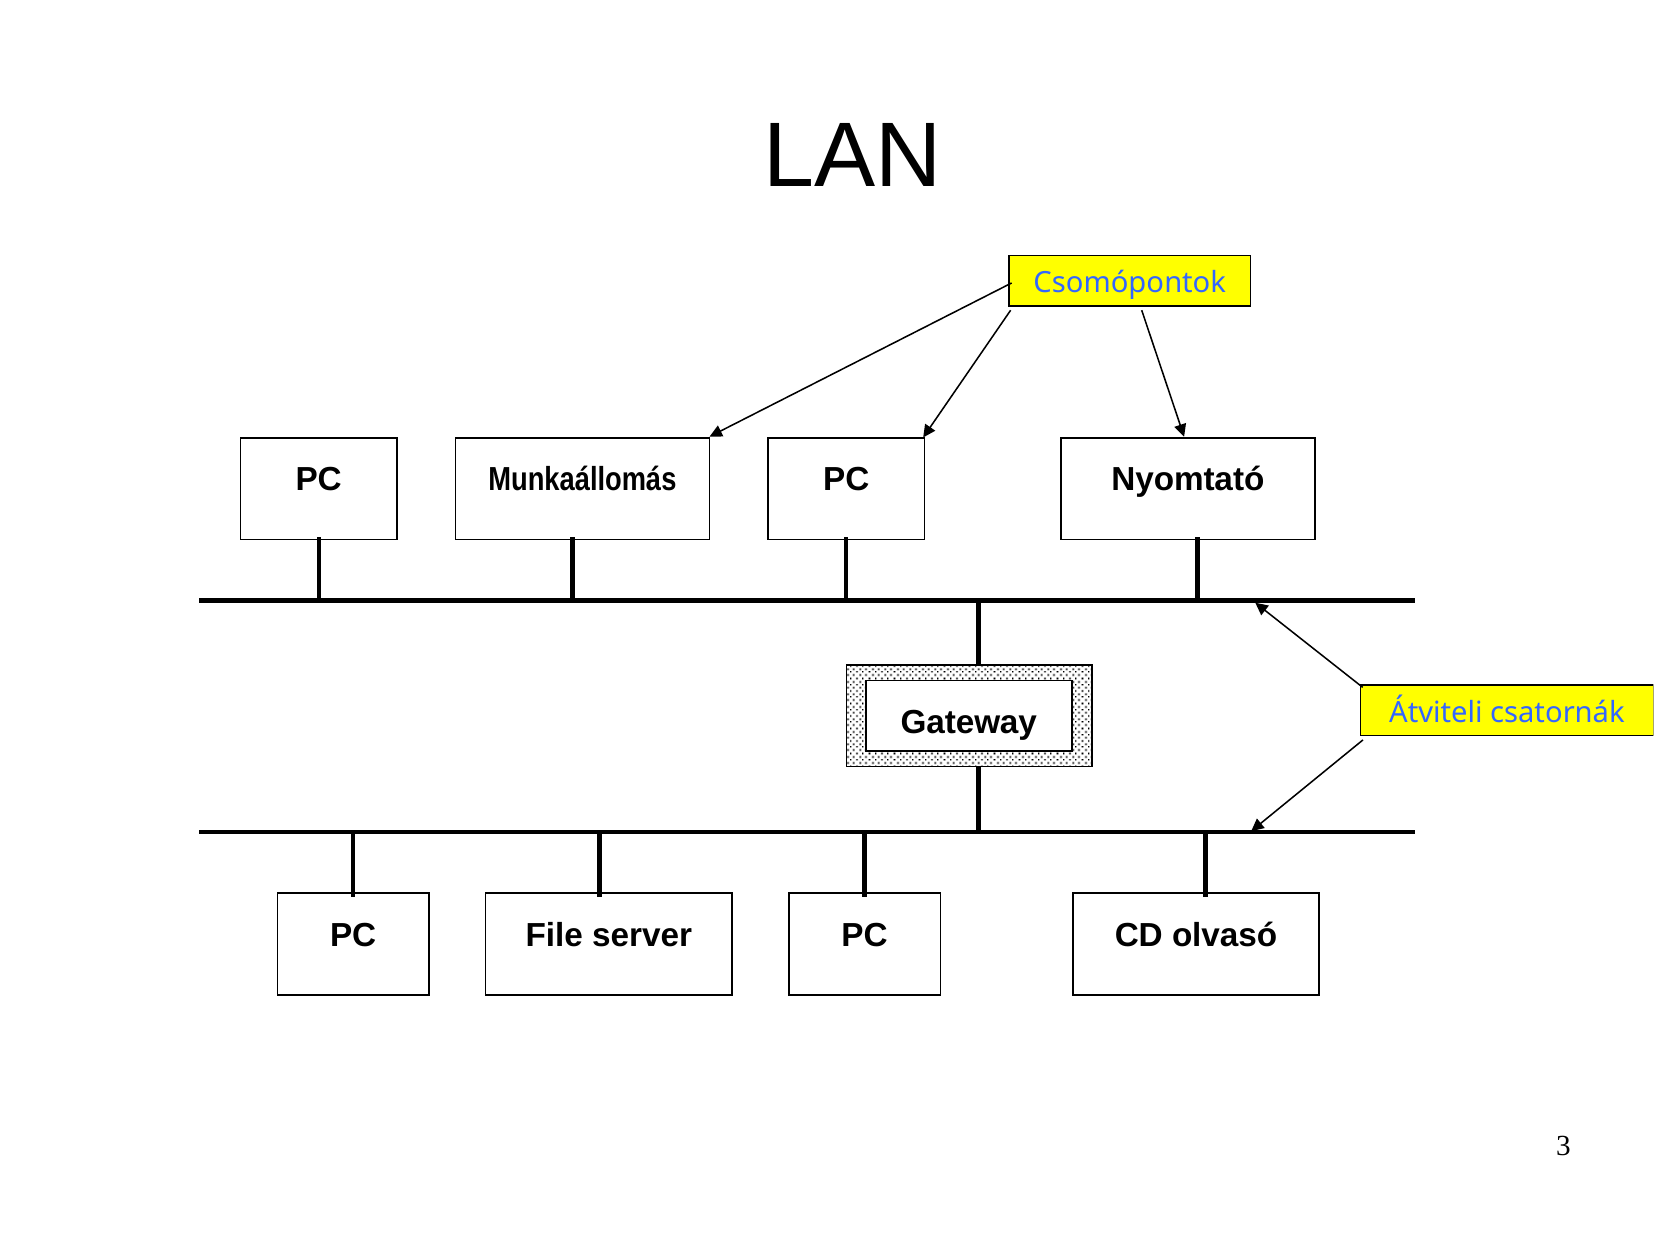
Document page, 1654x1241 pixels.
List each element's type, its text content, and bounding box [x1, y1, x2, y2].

text_box PC [788, 893, 941, 995]
text_box Munkaállomás [455, 437, 710, 540]
text_box PC [240, 437, 397, 540]
text_box Nyomtató [1061, 437, 1315, 540]
text_box Csomópontok [1008, 255, 1251, 306]
text_box [846, 664, 1092, 767]
text_box PC [277, 893, 429, 995]
title LAN [149, 46, 1556, 254]
text_box Gateway [865, 680, 1072, 751]
text_box PC [768, 437, 925, 540]
text_box Átviteli csatornák [1360, 685, 1654, 736]
text_box CD olvasó [1072, 893, 1320, 995]
text_box File server [485, 893, 732, 995]
